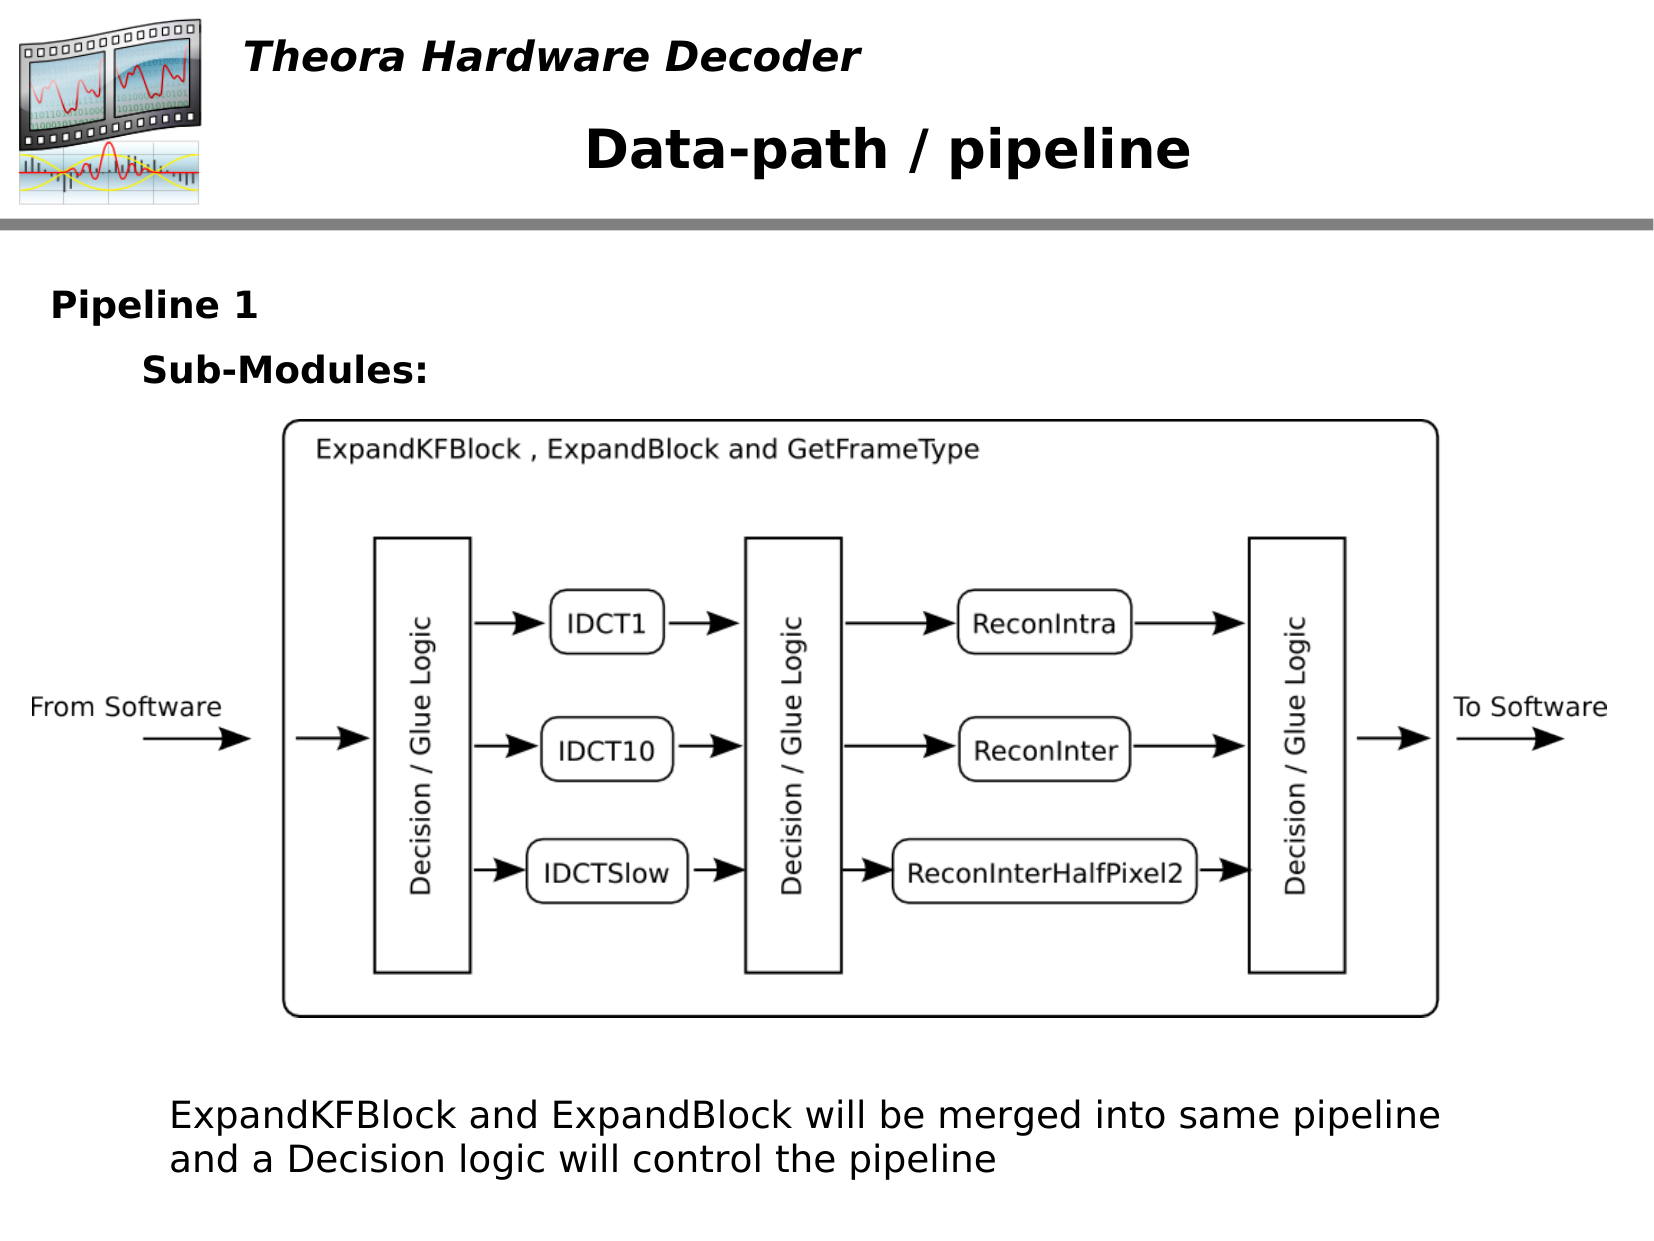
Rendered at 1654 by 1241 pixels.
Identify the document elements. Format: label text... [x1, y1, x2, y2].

picture [32, 419, 1607, 1018]
text_box [0, 218, 1654, 231]
text_box ExpandKFBlock and ExpandBlock will be merged into same pipeline and a Decision logic will control the pipeline [154, 1086, 1470, 1189]
text_box Pipeline 1 Sub-Modules: [35, 254, 445, 378]
text_box Theora Hardware Decoder [228, 25, 876, 89]
picture [0, 2, 225, 218]
text_box [166, 376, 1596, 419]
text_box Data-path / pipeline [569, 111, 1208, 189]
